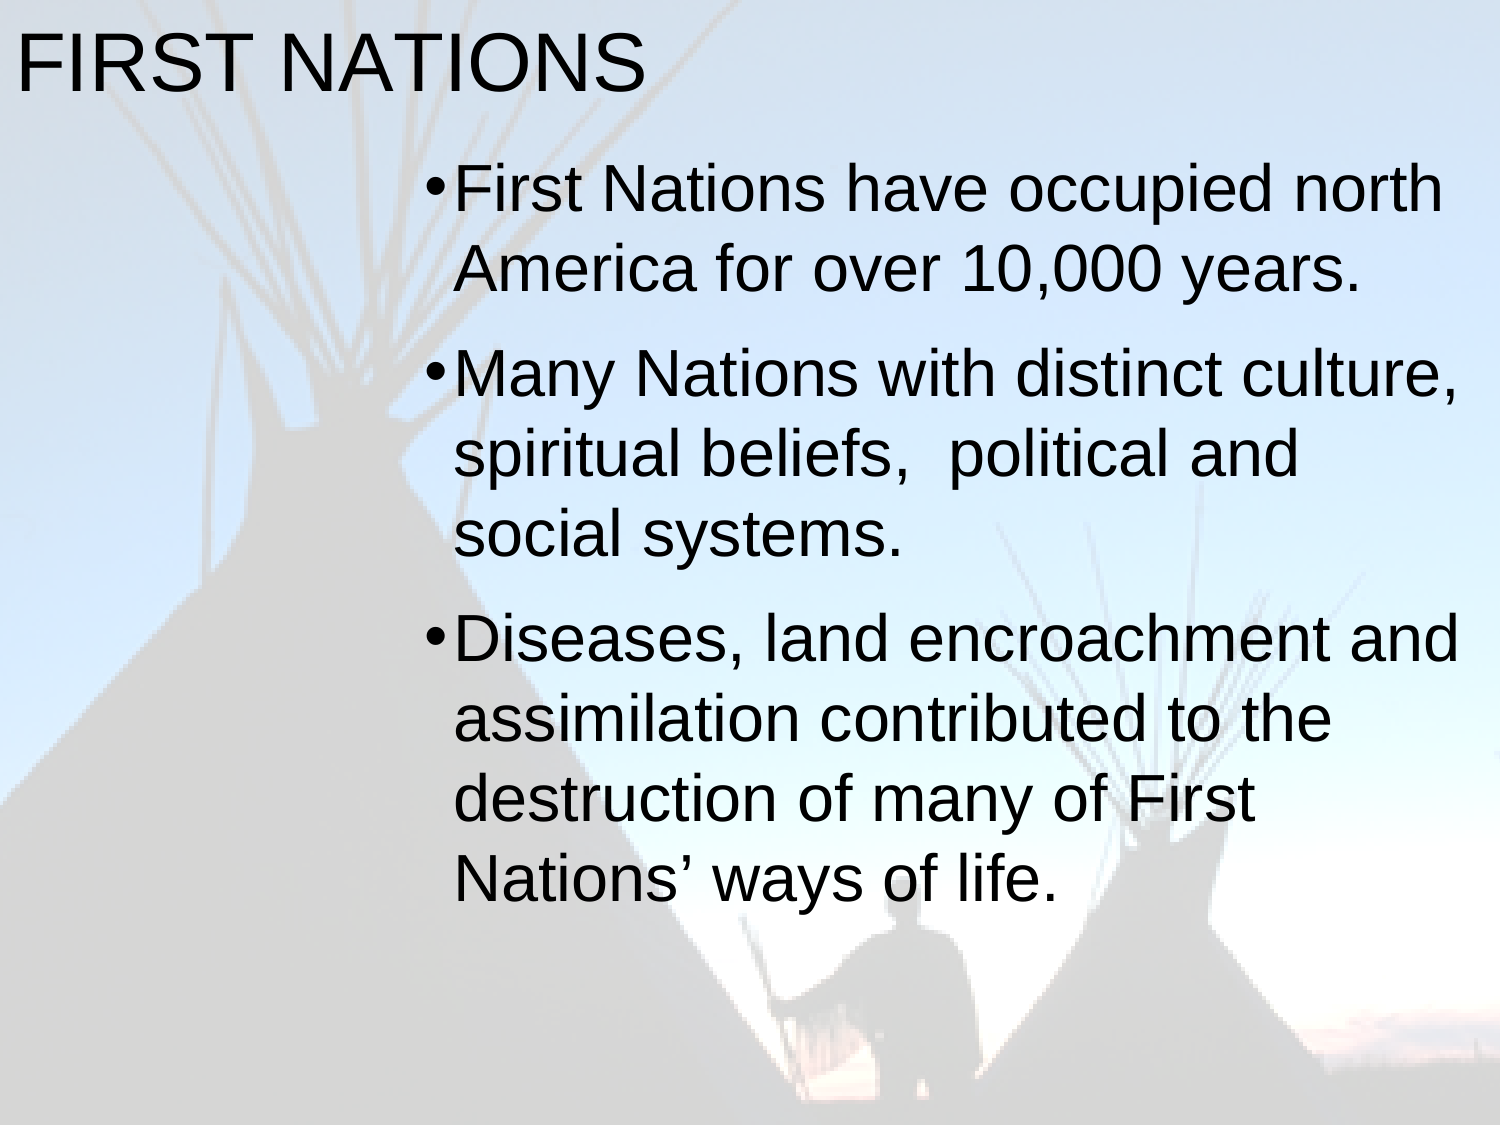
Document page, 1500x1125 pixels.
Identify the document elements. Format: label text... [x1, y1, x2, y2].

text_box FIRST NATIONS [0, 0, 664, 116]
picture [0, 0, 1500, 1125]
text_box First Nations have occupied north America for over 10,000 years. Many Nations with distinct culture, spiritual beliefs, political and social systems. Diseases, land encroachment and assimilation contributed to the destruction of many of First Nations’ ways of life. [409, 137, 1500, 1003]
